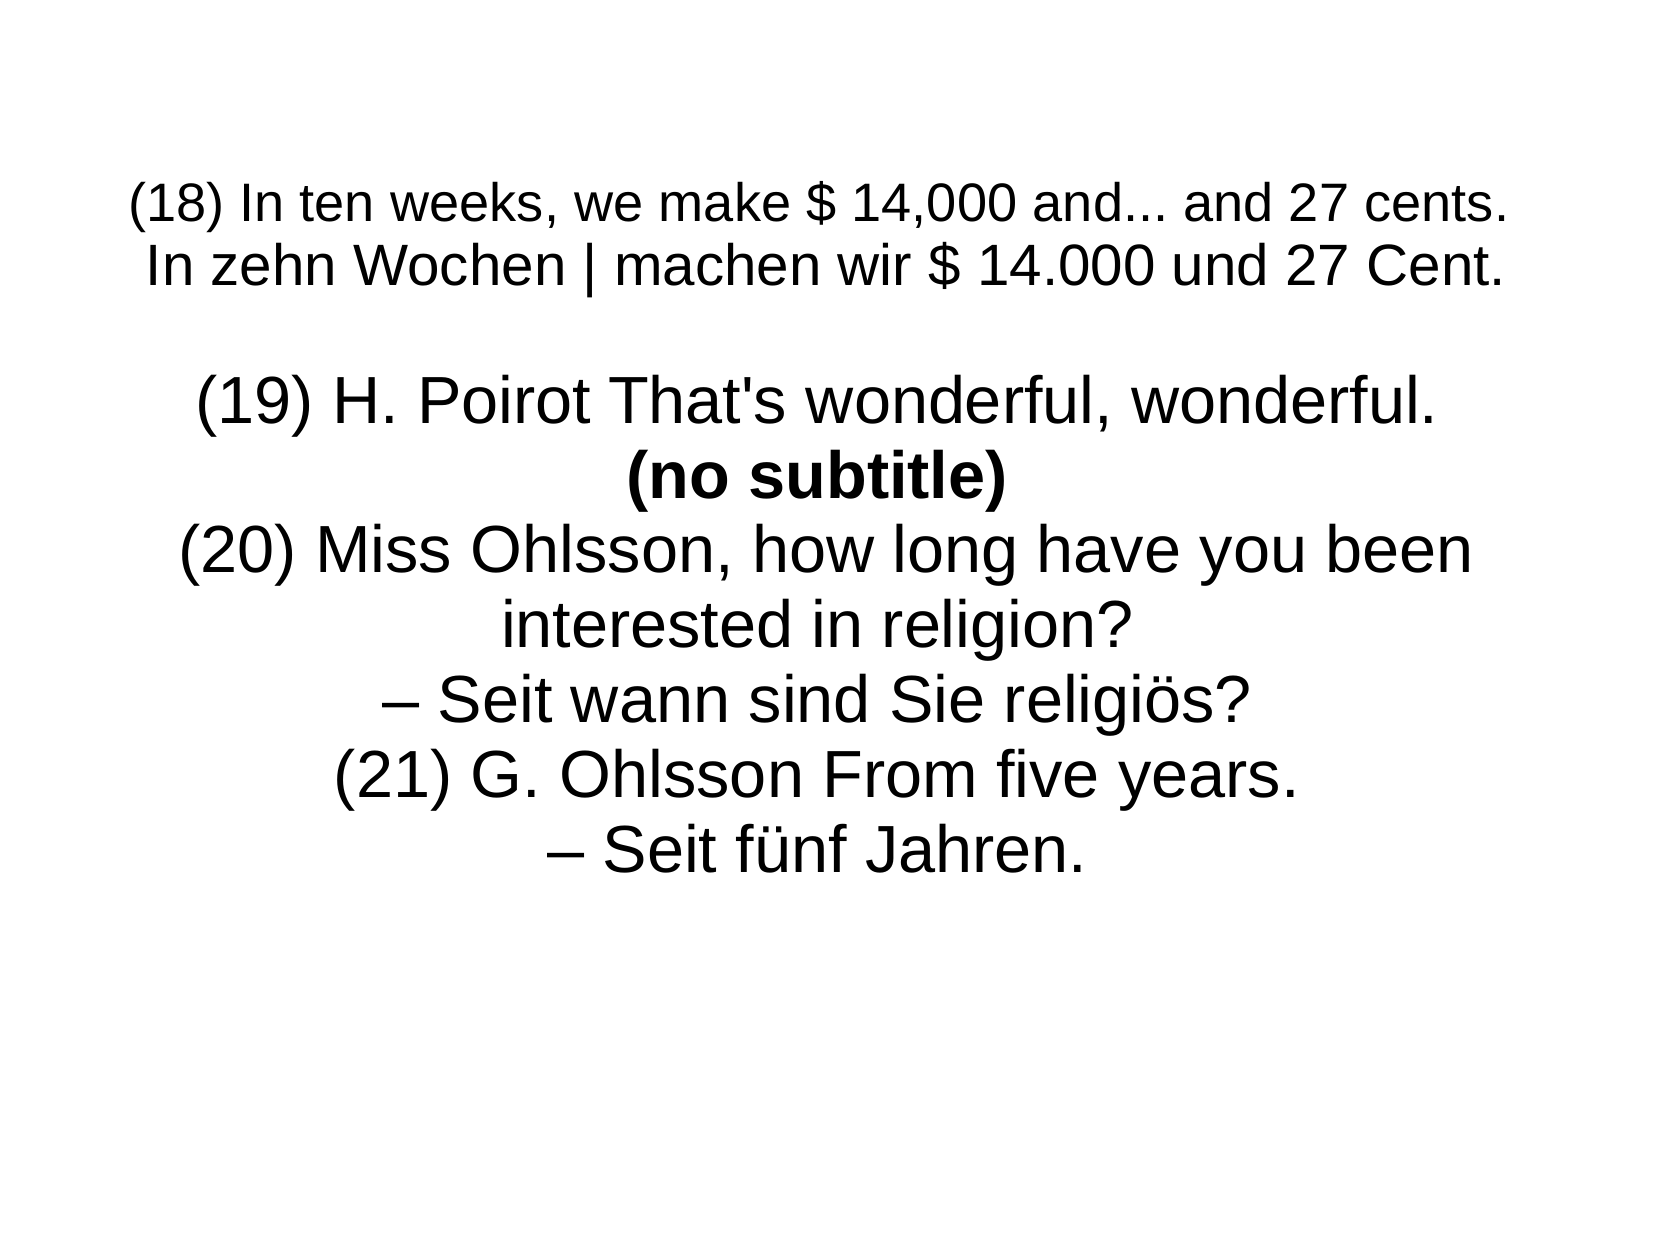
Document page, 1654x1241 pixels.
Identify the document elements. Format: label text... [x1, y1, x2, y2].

subtitle (18) In ten weeks, we make $ 14,000 and... and 27 cents. In zehn Wochen | machen wir $ 14.000 und 27 Cent. (19) H. Poirot That's wonderful, wonderful. (no subtitle) (20) Miss Ohlsson, how long have you been interested in religion? – Seit wann sind Sie religiös? (21) G. Ohlsson From five years. – Seit fünf Jahren. [82, 49, 1571, 1010]
